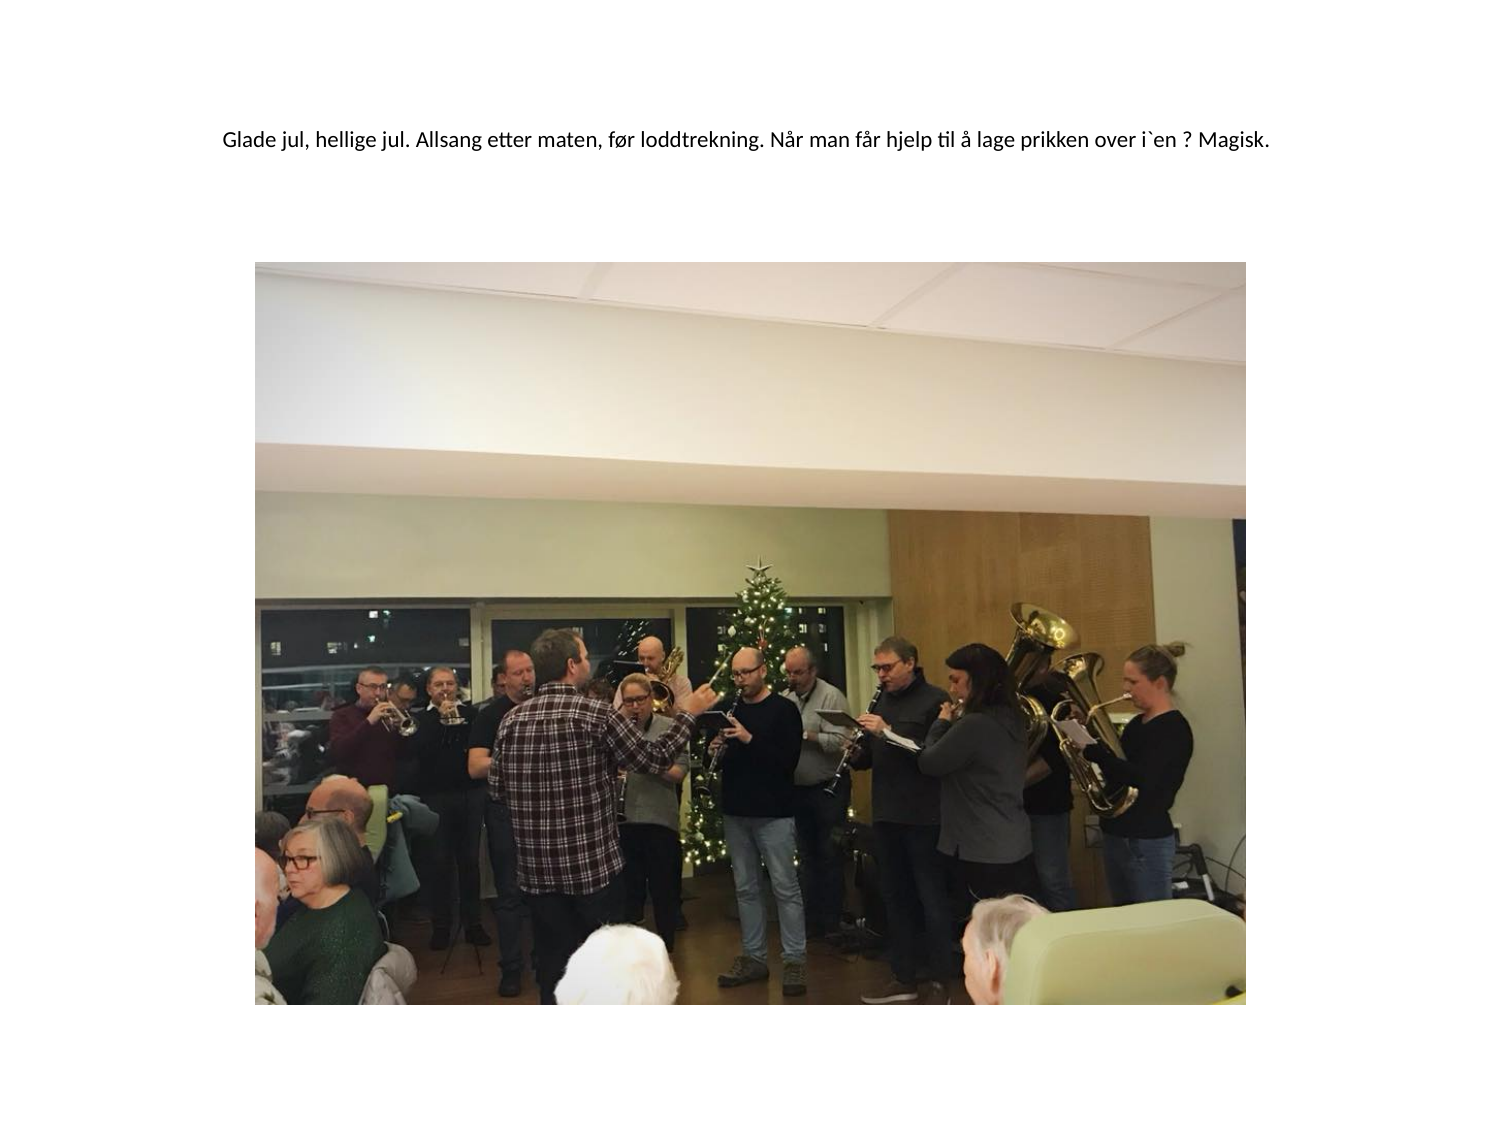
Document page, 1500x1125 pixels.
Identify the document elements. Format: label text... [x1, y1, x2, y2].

picture [255, 262, 1246, 1005]
title Glade jul, hellige jul. Allsang etter maten, før loddtrekning. Når man får hjelp til å lage prikken over i`en ? Magisk. [75, 45, 1426, 233]
